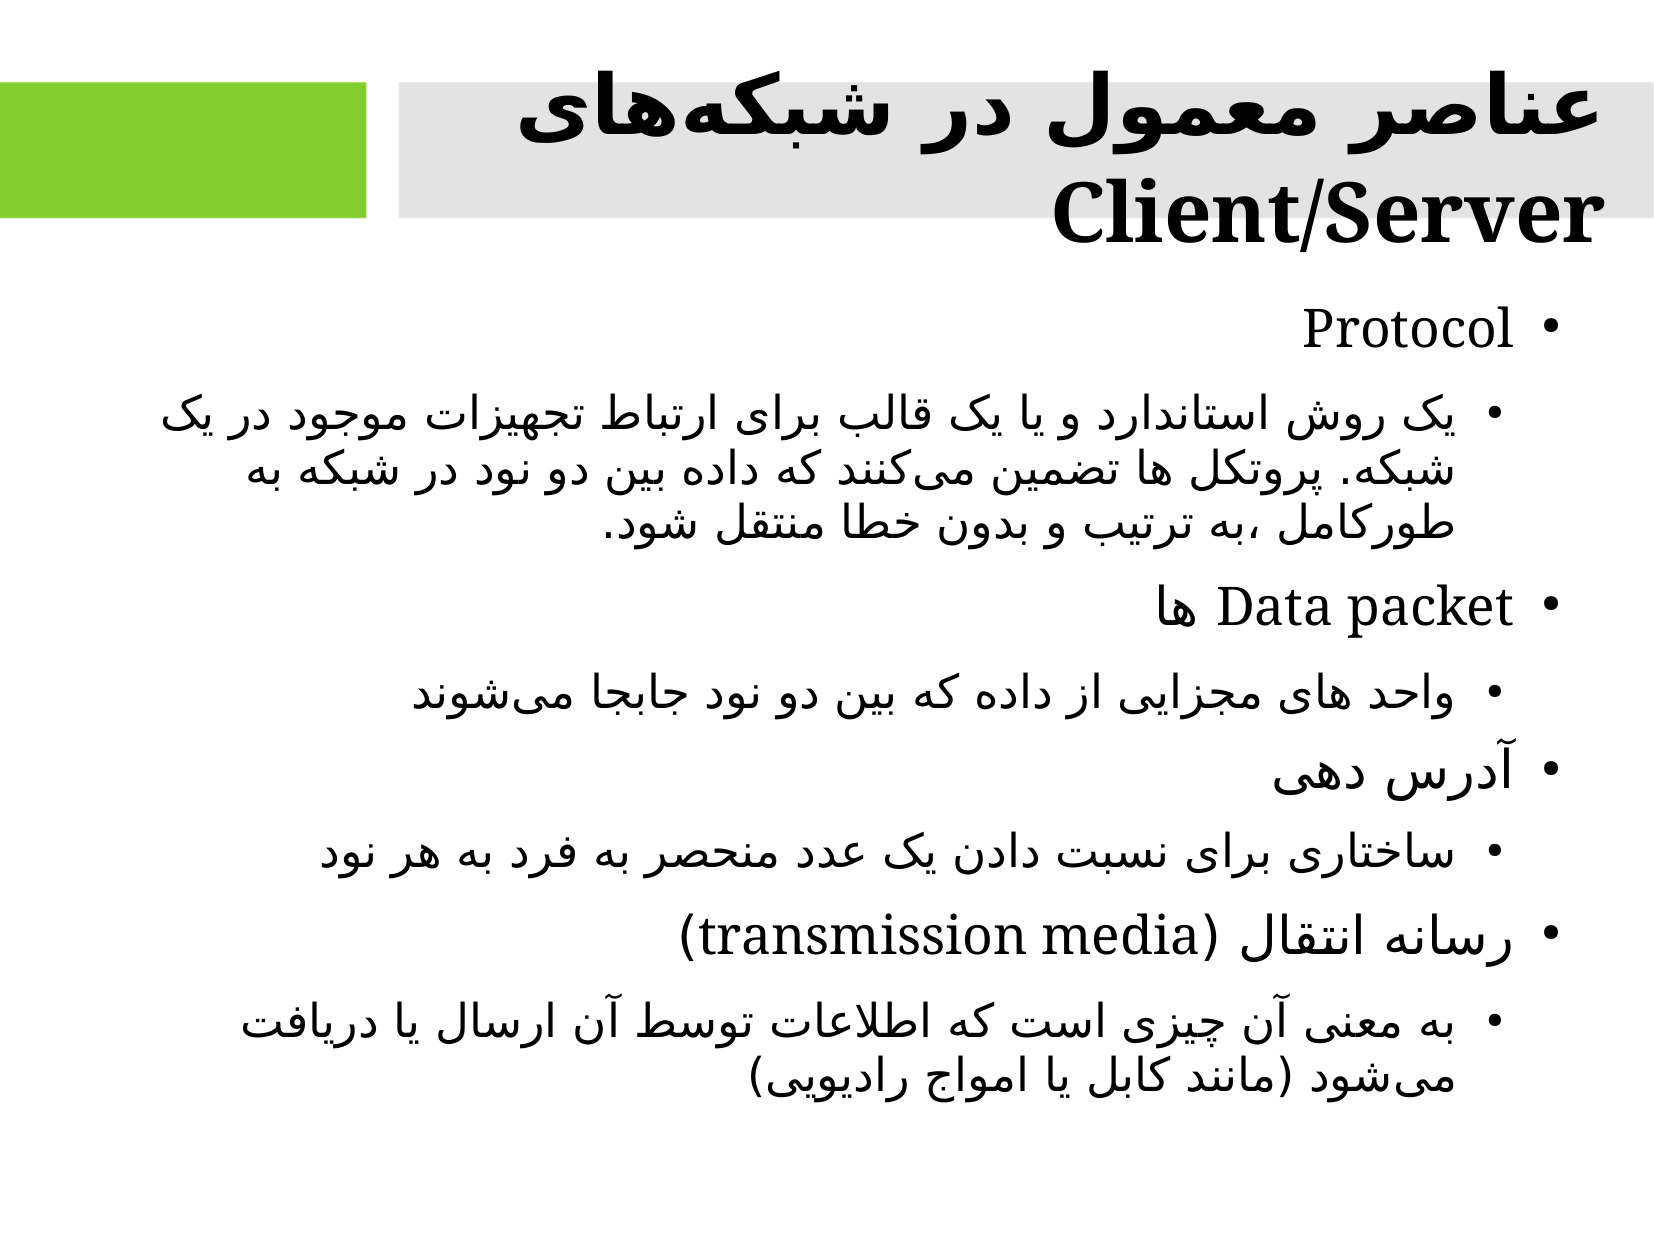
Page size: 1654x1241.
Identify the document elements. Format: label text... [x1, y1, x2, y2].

list Protocol یک روش استاندارد و یا یک قالب برای ارتباط تجهیزات موجود در یک شبکه. پروتکل ها تضمین می‌کنند که داده بین دو نود در شبکه به طورکامل ،به ترتیب و بدون خطا منتقل شود. Data packet ها واحد های مجزایی از داده که بین دو نود جابجا می‌شوند آدرس دهی ساختاری برای نسبت دادن یک عدد منحصر به فرد به هر نود رسانه انتقال (transmission media) به معنی آن چیزی است که اطلاعات توسط آن ارسال یا دریافت می‌شود (مانند کابل یا امواج رادیویی) [82, 290, 1571, 1109]
picture [0, 0, 1654, 1241]
title عناصر معمول در شبکه‌های Client/Server [118, 58, 1607, 266]
